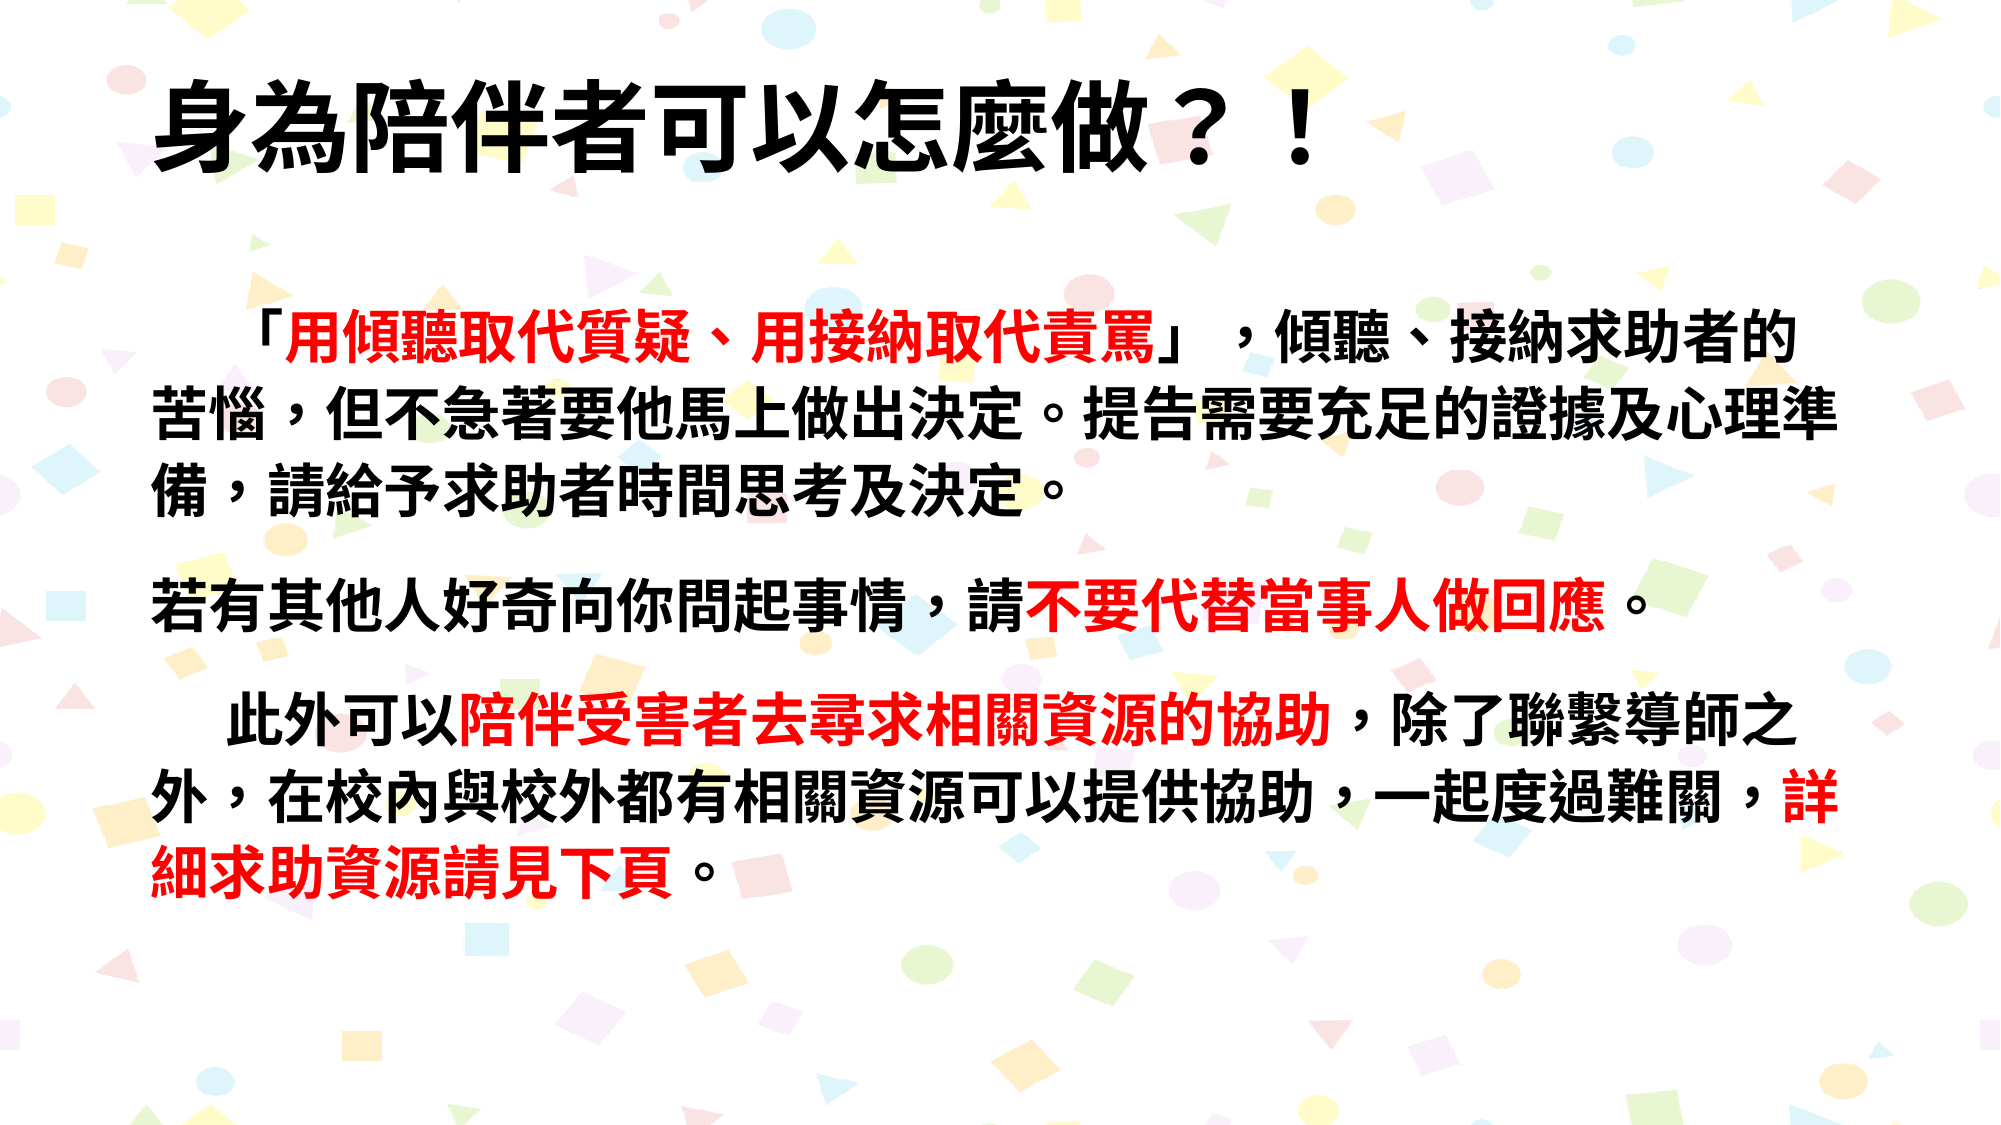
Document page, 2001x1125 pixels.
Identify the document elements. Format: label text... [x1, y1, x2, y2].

title 身為陪伴者可以怎麼做？！ [135, 3, 1861, 222]
list 「用傾聽取代質疑、用接納取代責罵」，傾聽、接納求助者的苦惱，但不急著要他馬上做出決定。提告需要充足的證據及心理準備，請給予求助者時間思考及決定。 若有其他人好奇向你問起事情，請不要代替當事人做回應。 此外可以陪伴受害者去尋求相關資源的協助，除了聯繫導師之外，在校內與校外都有相關資源可以提供協助，一起度過難關，詳細求助資源請見下頁。 [135, 286, 1861, 977]
